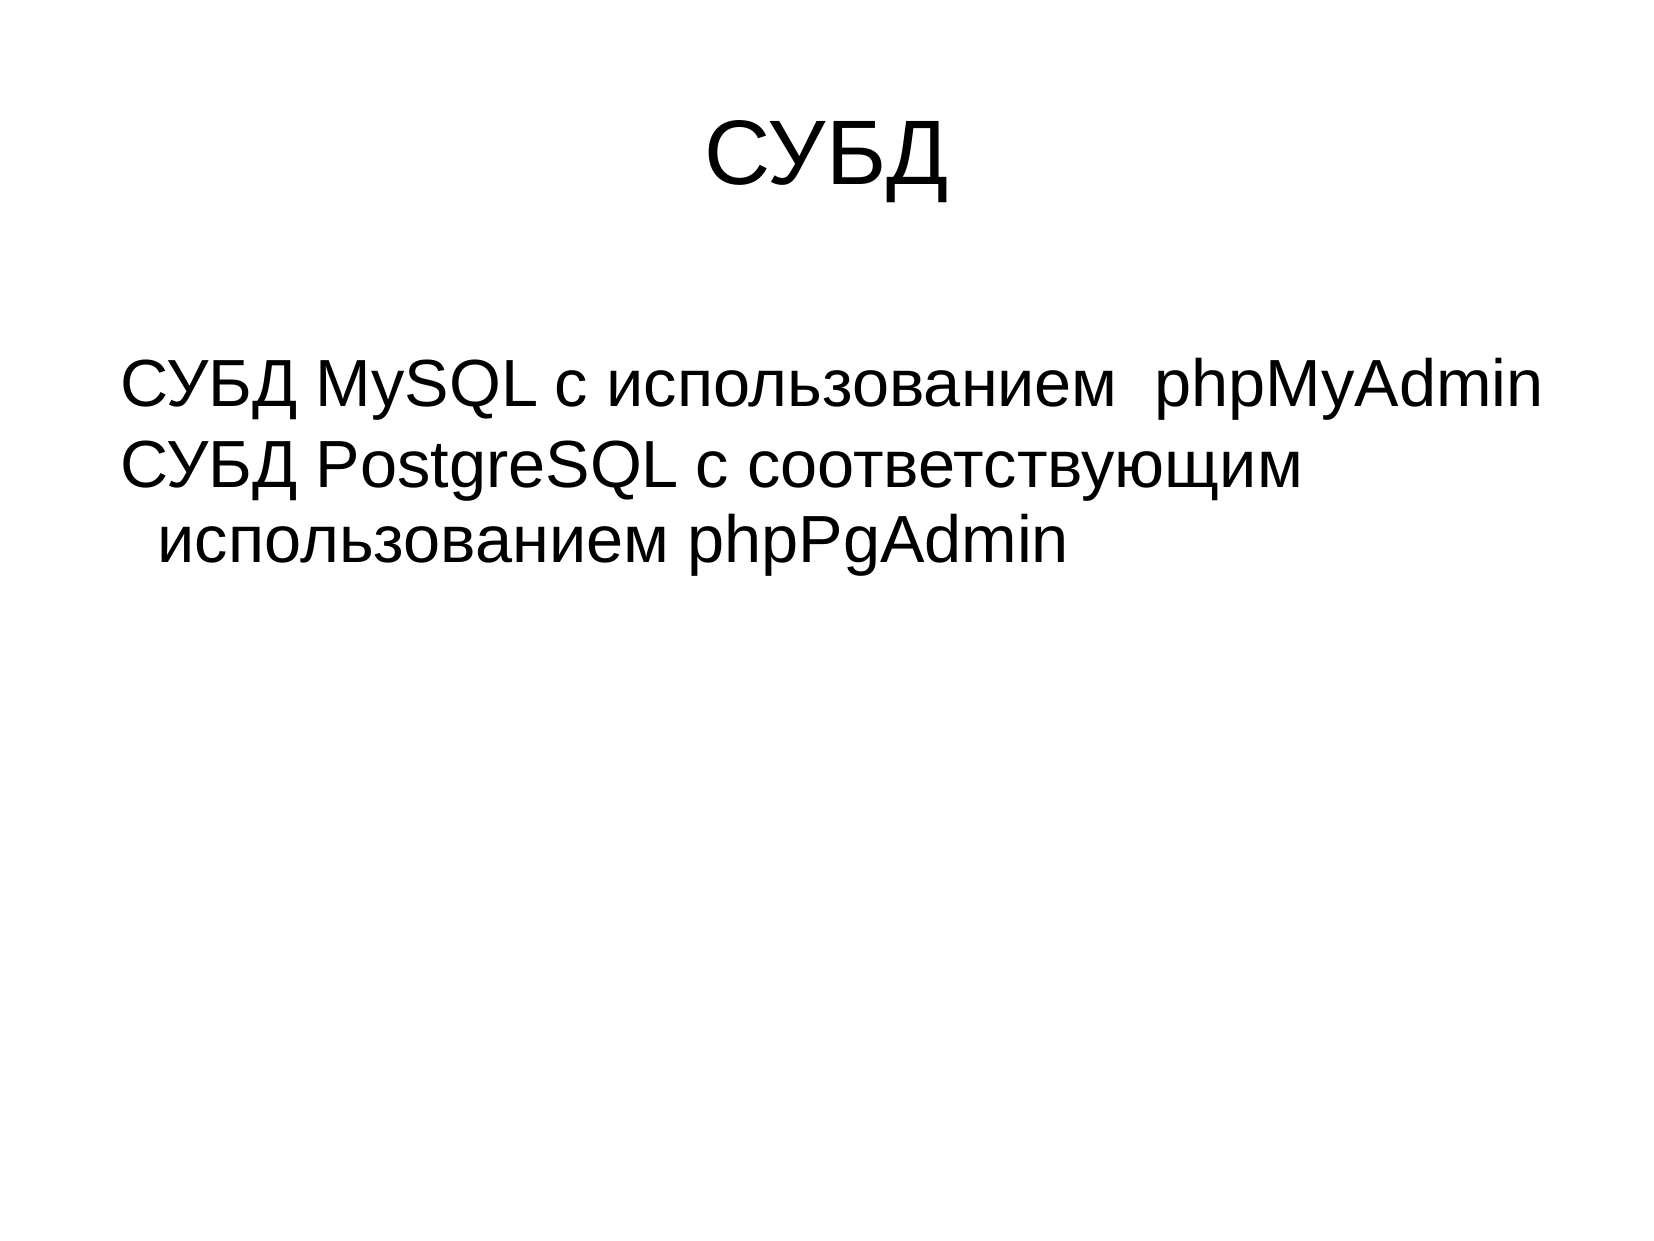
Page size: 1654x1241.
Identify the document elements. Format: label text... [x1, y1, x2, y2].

list СУБД MySQL с использованием phpMyAdmin СУБД PostgreSQL с соответствующим использованием phpPgAdmin [82, 346, 1571, 942]
title СУБД [82, 56, 1571, 250]
